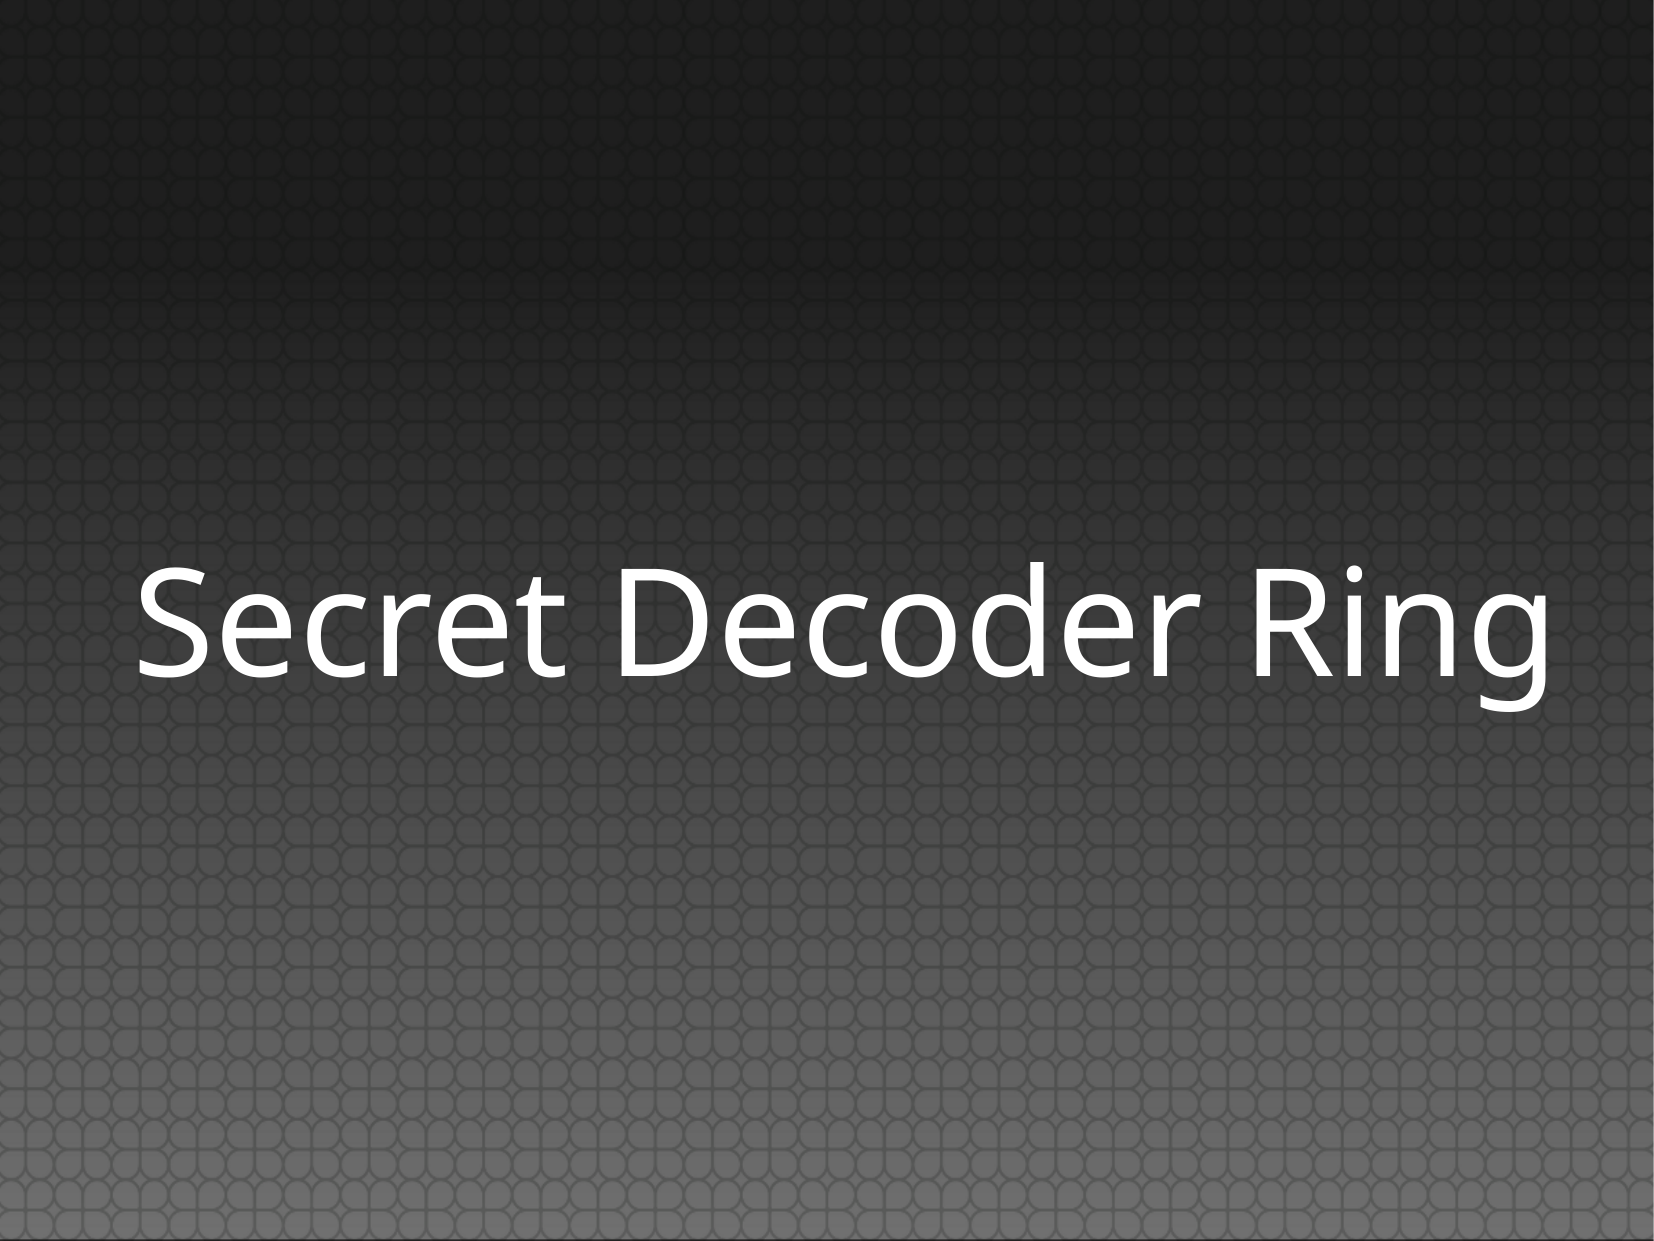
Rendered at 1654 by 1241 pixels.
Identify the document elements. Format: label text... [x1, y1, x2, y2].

title Secret Decoder Ring [75, 444, 1564, 794]
picture [0, 0, 1654, 1241]
